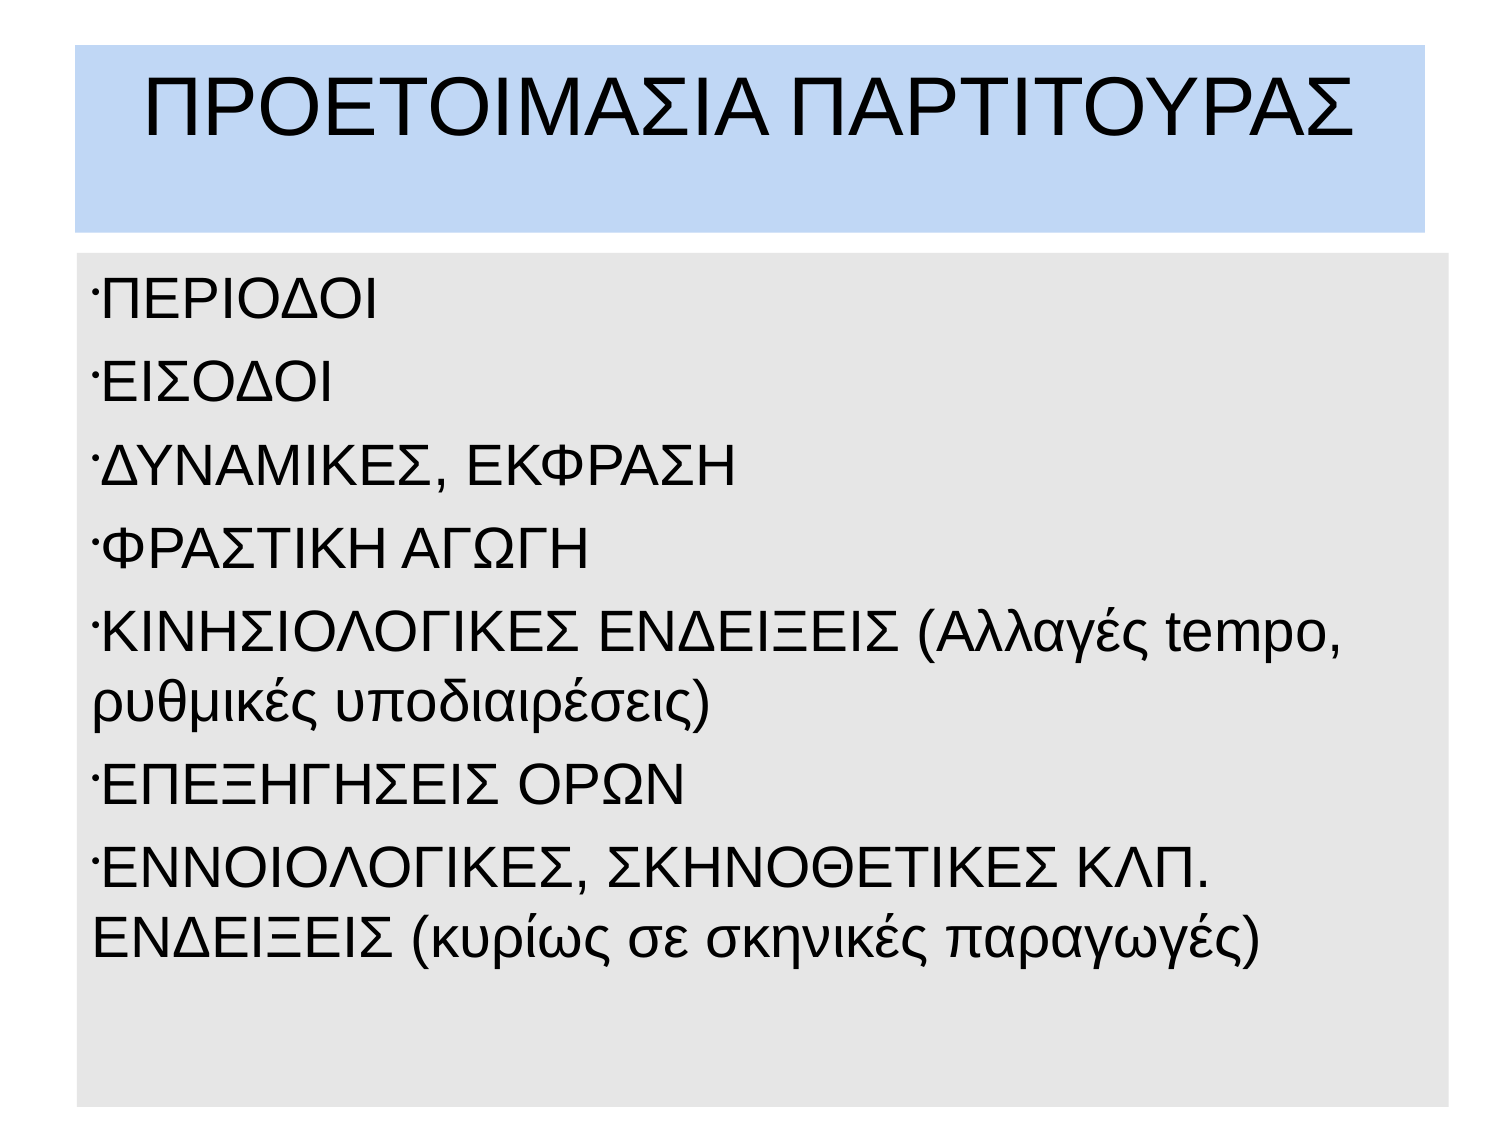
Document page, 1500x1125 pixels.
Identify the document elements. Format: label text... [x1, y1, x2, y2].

list ΠΕΡΙΟΔΟΙ ΕΙΣΟΔΟΙ ΔΥΝΑΜΙΚΕΣ, ΕΚΦΡΑΣΗ ΦΡΑΣΤΙΚΗ ΑΓΩΓΗ ΚΙΝΗΣΙΟΛΟΓΙΚΕΣ ΕΝΔΕΙΞΕΙΣ (Αλλαγές tempo, ρυθμικές υποδιαιρέσεις) ΕΠΕΞΗΓΗΣΕΙΣ ΟΡΩΝ ΕΝΝΟΙΟΛΟΓΙΚΕΣ, ΣΚΗΝΟΘΕΤΙΚΕΣ ΚΛΠ. ΕΝΔΕΙΞΕΙΣ (κυρίως σε σκηνικές παραγωγές) [76, 252, 1449, 1107]
title ΠΡΟΕΤΟΙΜΑΣΙΑ ΠΑΡΤΙΤΟΥΡΑΣ [75, 45, 1425, 233]
